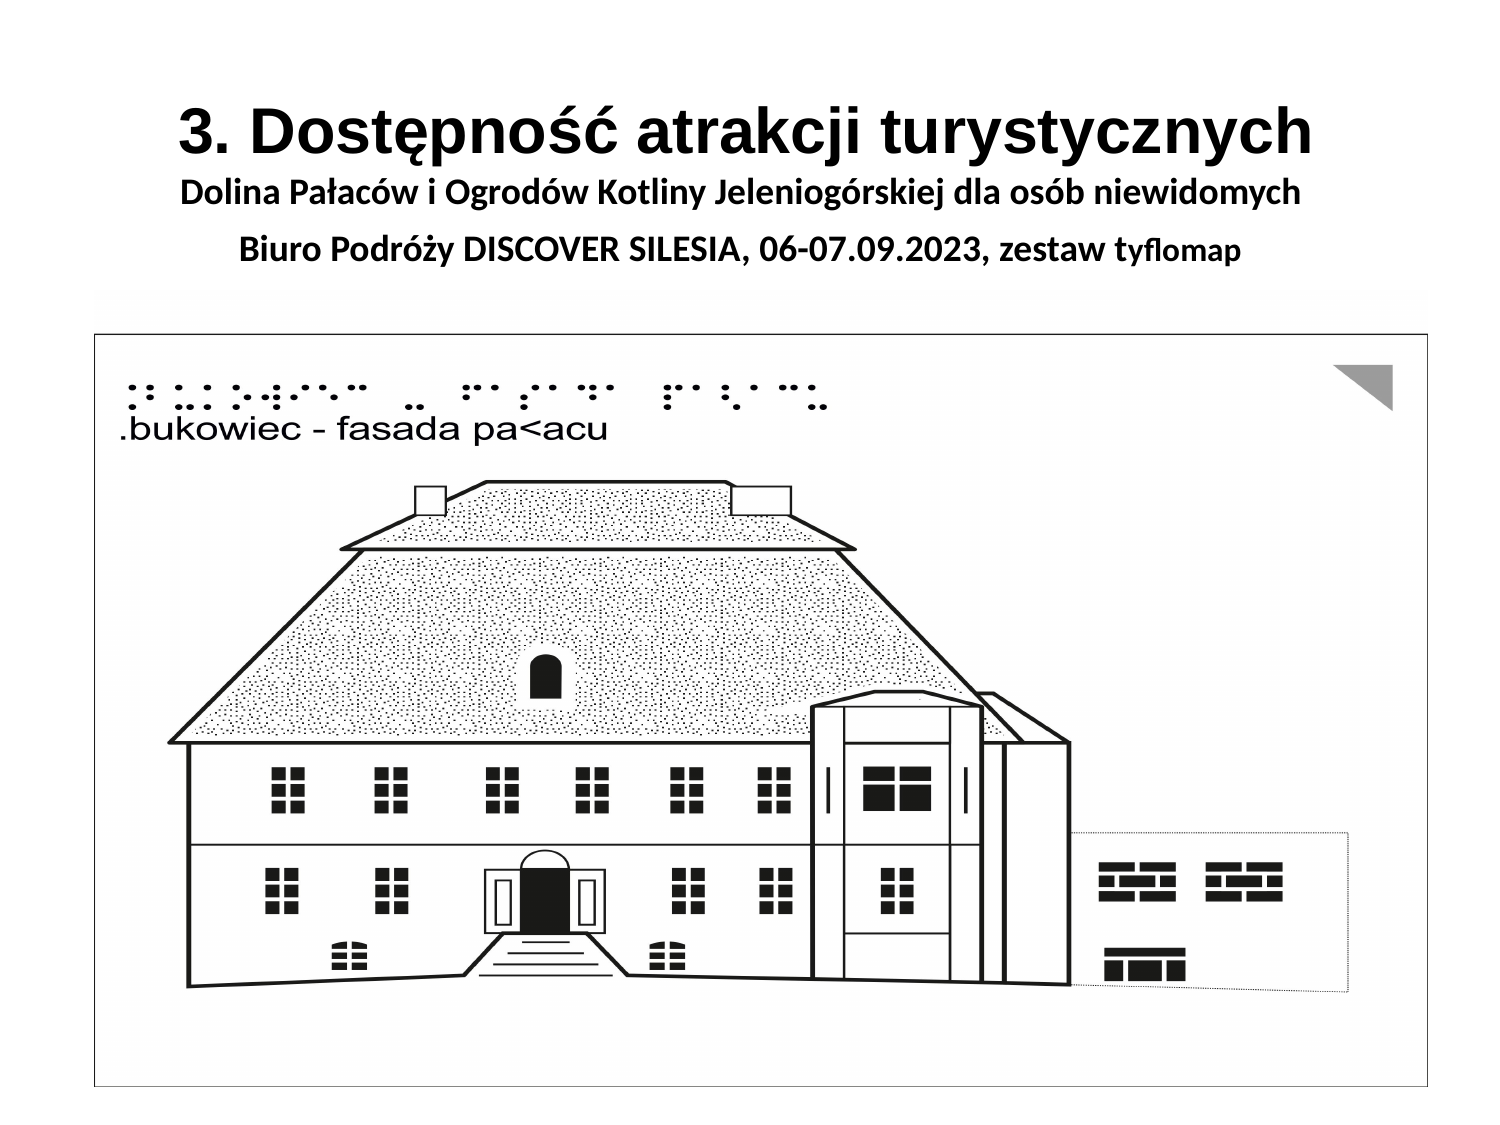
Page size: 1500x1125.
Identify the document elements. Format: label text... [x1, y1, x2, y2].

title 3. Dostępność atrakcji turystycznych Dolina Pałaców i Ogrodów Kotliny Jeleniogórskiej dla osób niewidomych Biuro Podróży DISCOVER SILESIA, 06-07.09.2023, zestaw tyflomap [70, 81, 1421, 119]
picture [94, 290, 1428, 1087]
